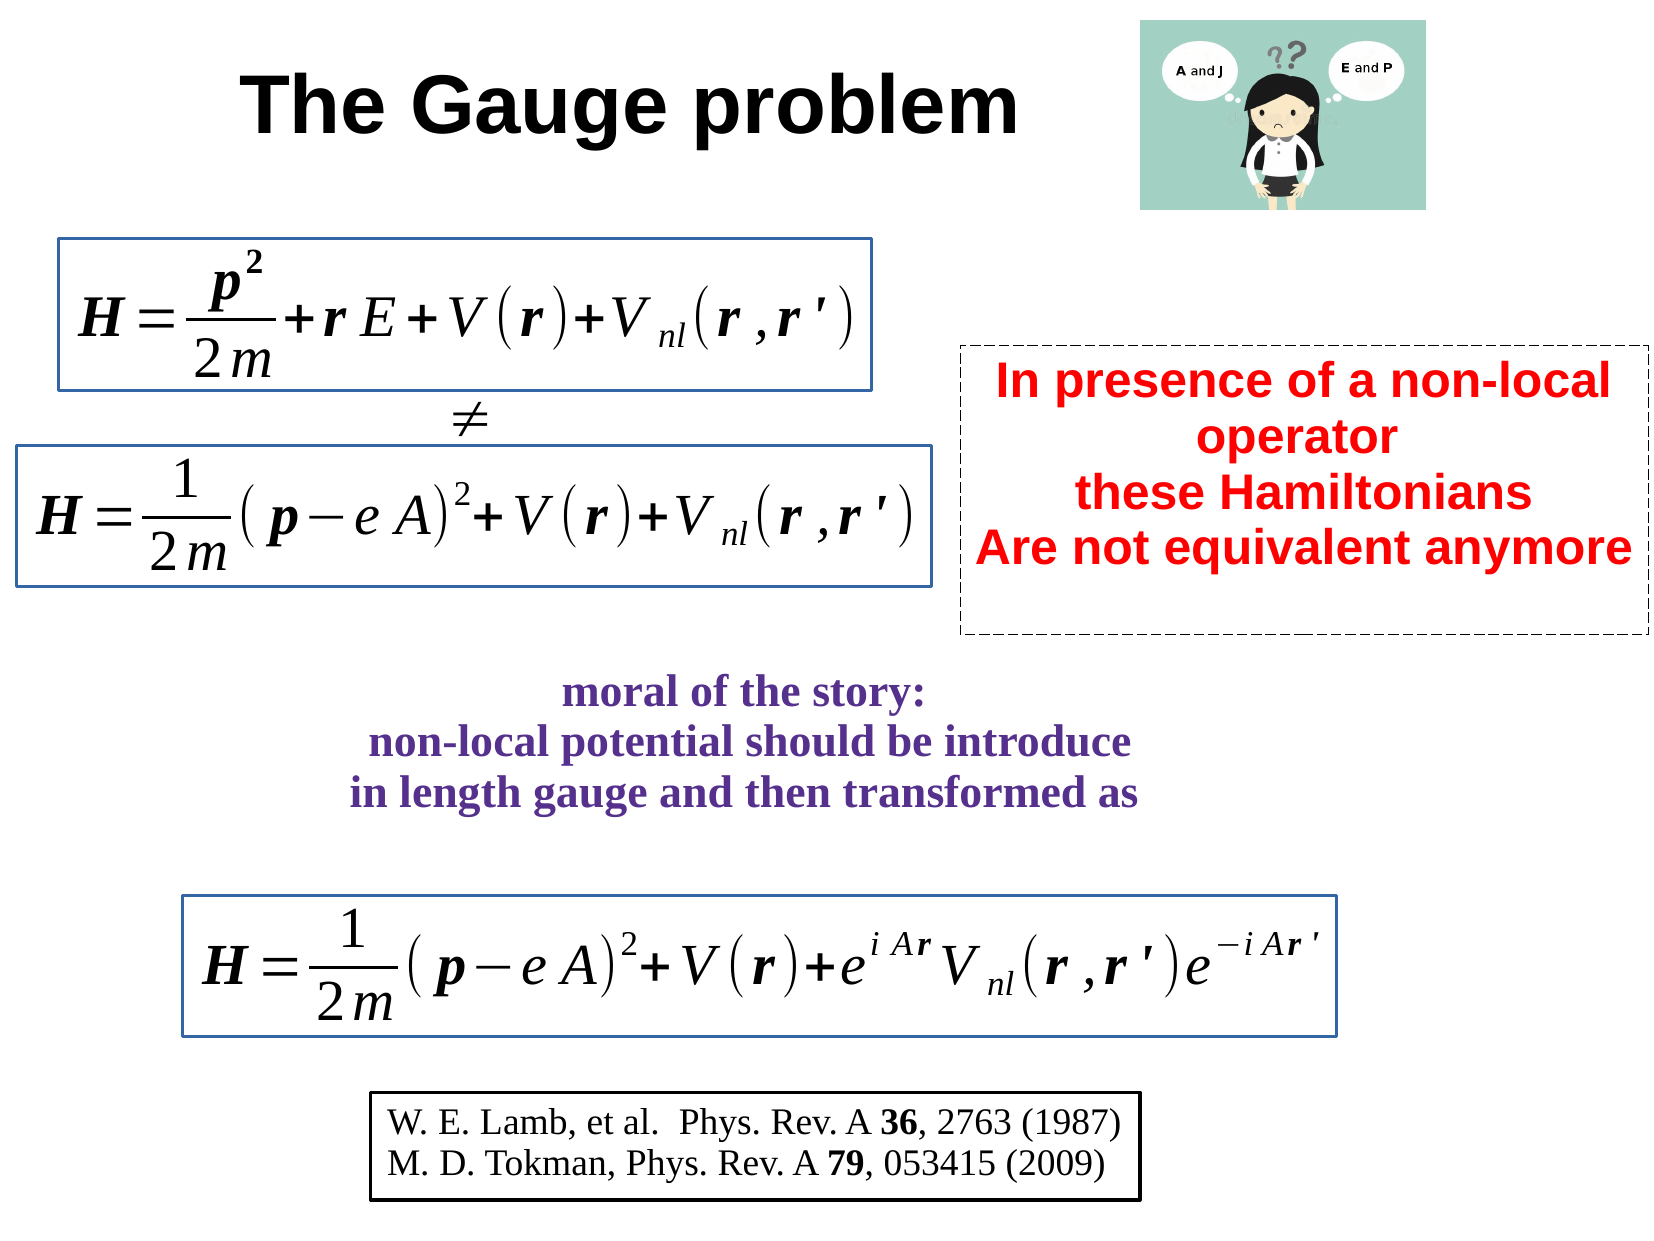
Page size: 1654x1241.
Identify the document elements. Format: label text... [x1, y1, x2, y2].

title The Gauge problem [150, 30, 1111, 181]
chart [184, 896, 1336, 1036]
chart [17, 240, 931, 586]
picture [1140, 20, 1426, 211]
text_box In presence of a non-local operator these Hamiltonians Are not equivalent anymore [960, 345, 1649, 635]
text_box moral of the story: non-local potential should be introduce in length gauge and then transformed as [330, 657, 1171, 826]
text_box W. E. Lamb, et al. Phys. Rev. A 36, 2763 (1987) M. D. Tokman, Phys. Rev. A 79, 053415 (2009) [370, 1092, 1141, 1201]
